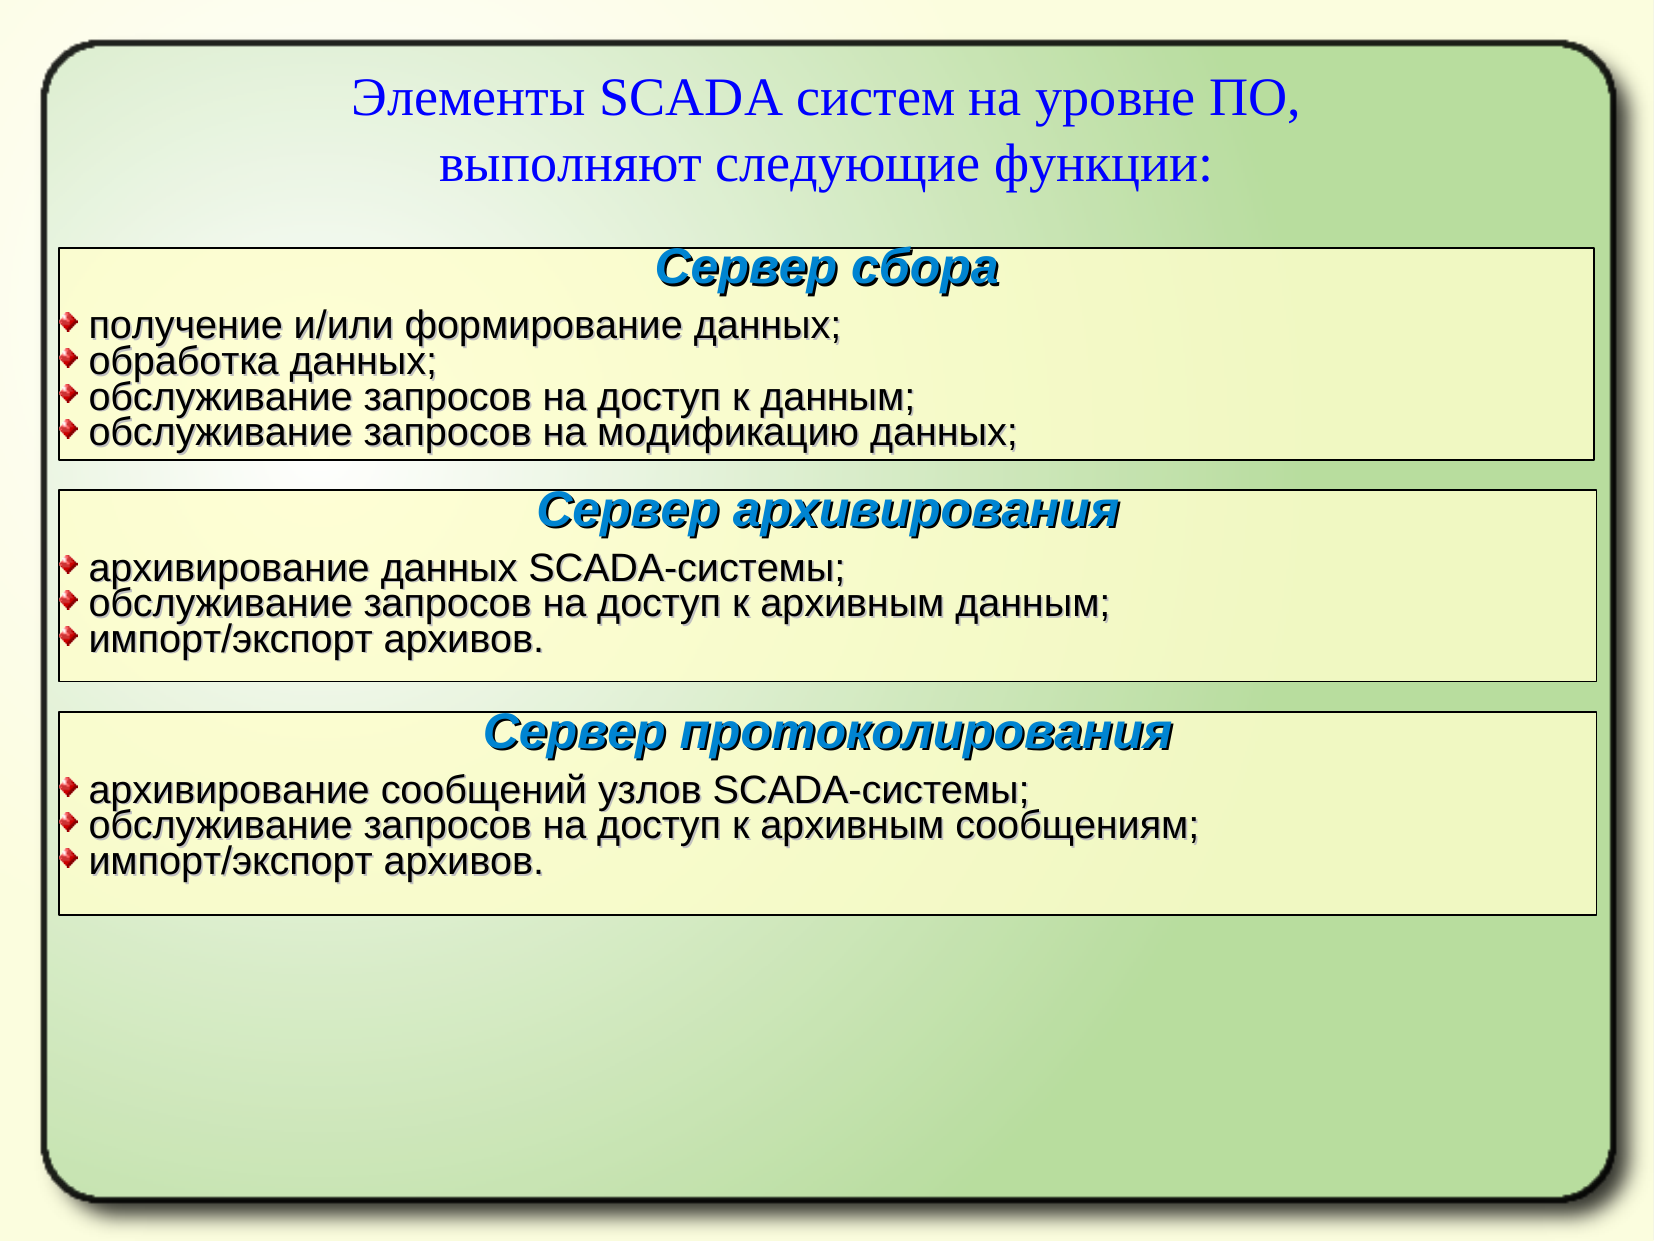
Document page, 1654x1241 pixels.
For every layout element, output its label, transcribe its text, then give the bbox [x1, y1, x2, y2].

title Элементы SCADA систем на уровне ПО, выполняют следующие функции: [121, 60, 1533, 192]
text_box Сервер архивирования архивирование данных SCADA-системы; обслуживание запросов на доступ к архивным данным; импорт/экспорт архивов. [59, 489, 1597, 682]
text_box Сервер протоколирования архивирование сообщений узлов SCADA-системы; обслуживание запросов на доступ к архивным сообщениям; импорт/экспорт архивов. [59, 712, 1597, 916]
picture [0, 0, 1654, 1241]
text_box Сервер сбора получение и/или формирование данных; обработка данных; обслуживание запросов на доступ к данным; обслуживание запросов на модификацию данных; [59, 247, 1595, 460]
